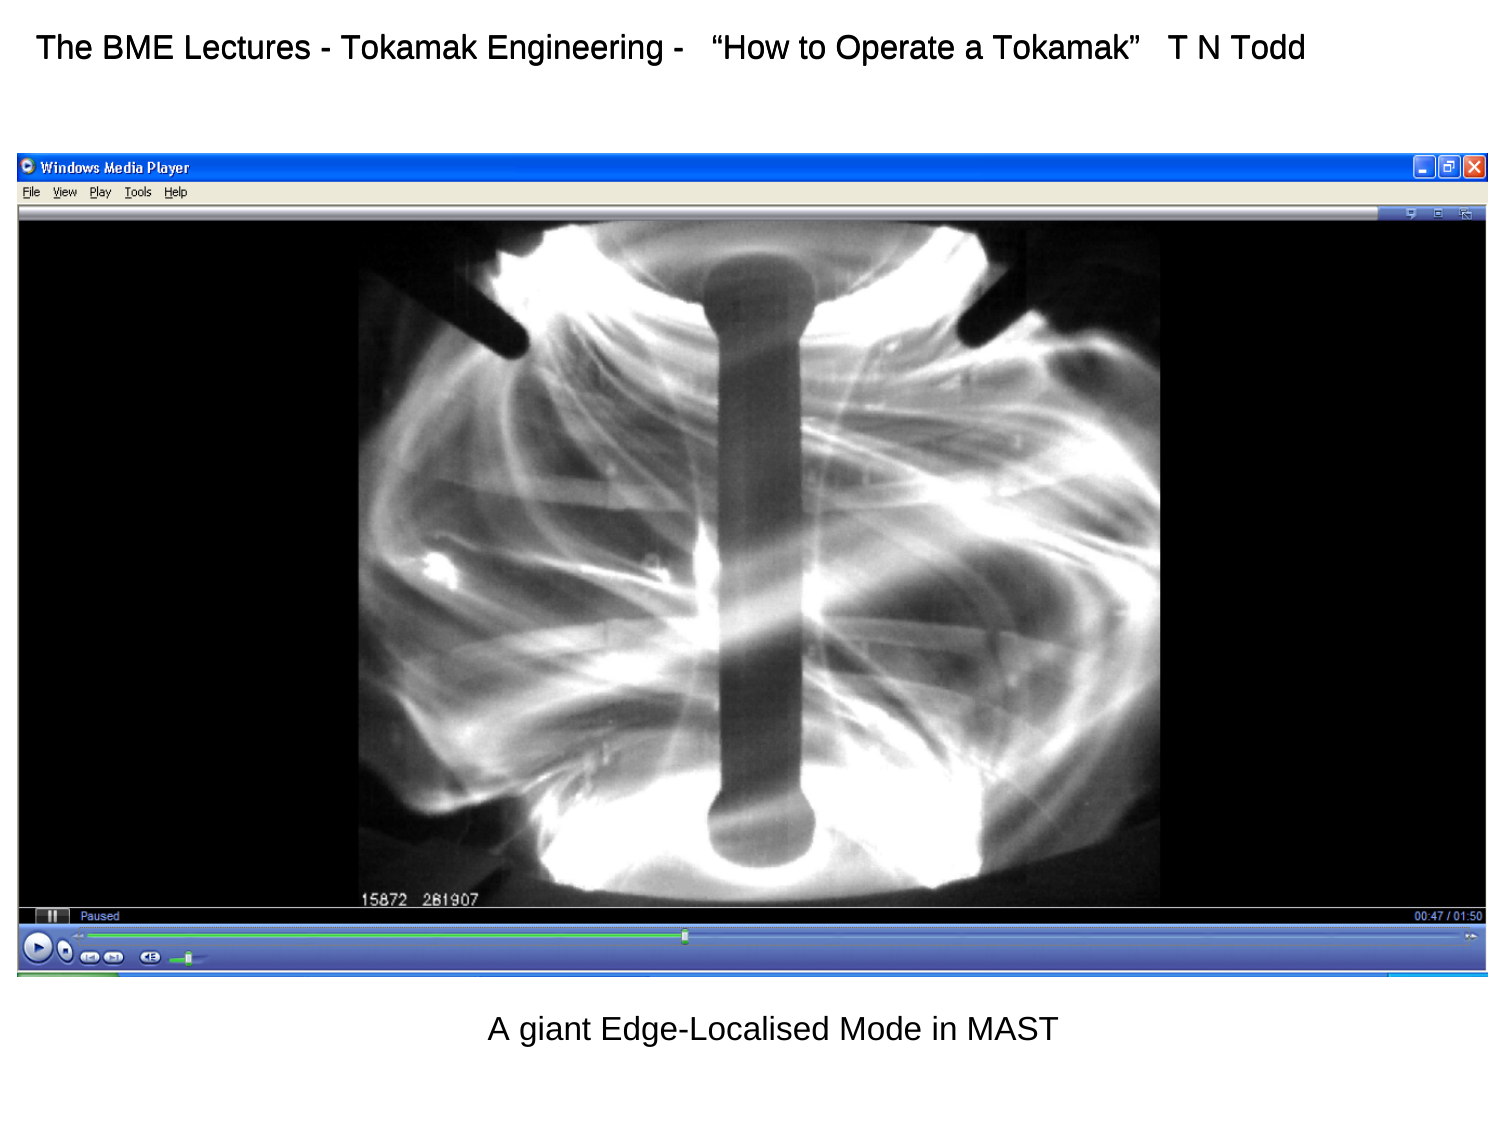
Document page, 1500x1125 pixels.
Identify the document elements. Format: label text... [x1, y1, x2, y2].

text_box A giant Edge-Localised Mode in MAST [393, 999, 1075, 1041]
picture [17, 153, 1488, 977]
text_box The BME Lectures - Tokamak Engineering - “How to Operate a Tokamak” T N Todd [0, 18, 1323, 60]
